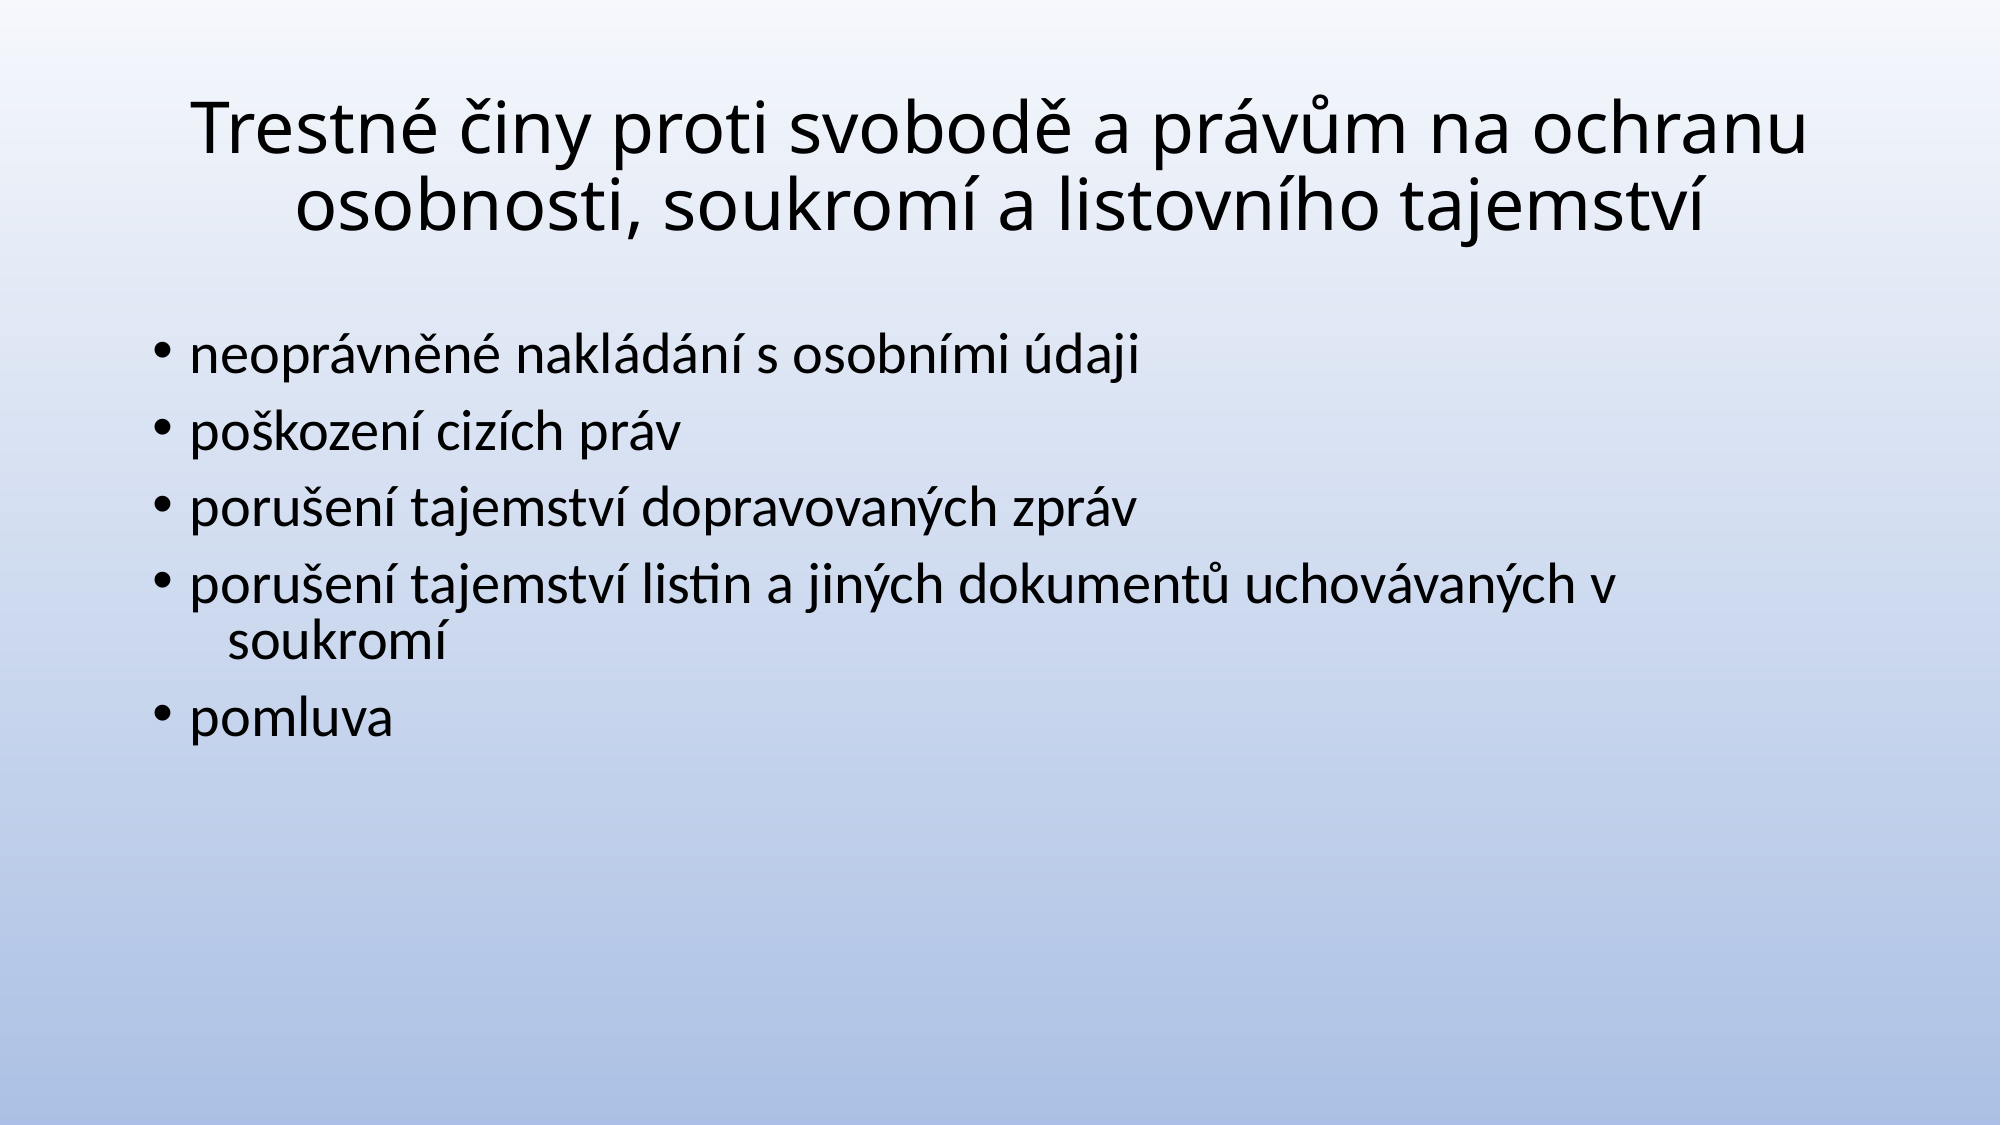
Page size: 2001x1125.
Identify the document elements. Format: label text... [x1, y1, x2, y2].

title Trestné činy proti svobodě a právům na ochranu osobnosti, soukromí a listovního tajemství [137, 59, 1863, 278]
list neoprávněné nakládání s osobními údaji poškození cizích práv porušení tajemství dopravovaných zpráv porušení tajemství listin a jiných dokumentů uchovávaných v soukromí pomluva [137, 321, 1807, 1040]
